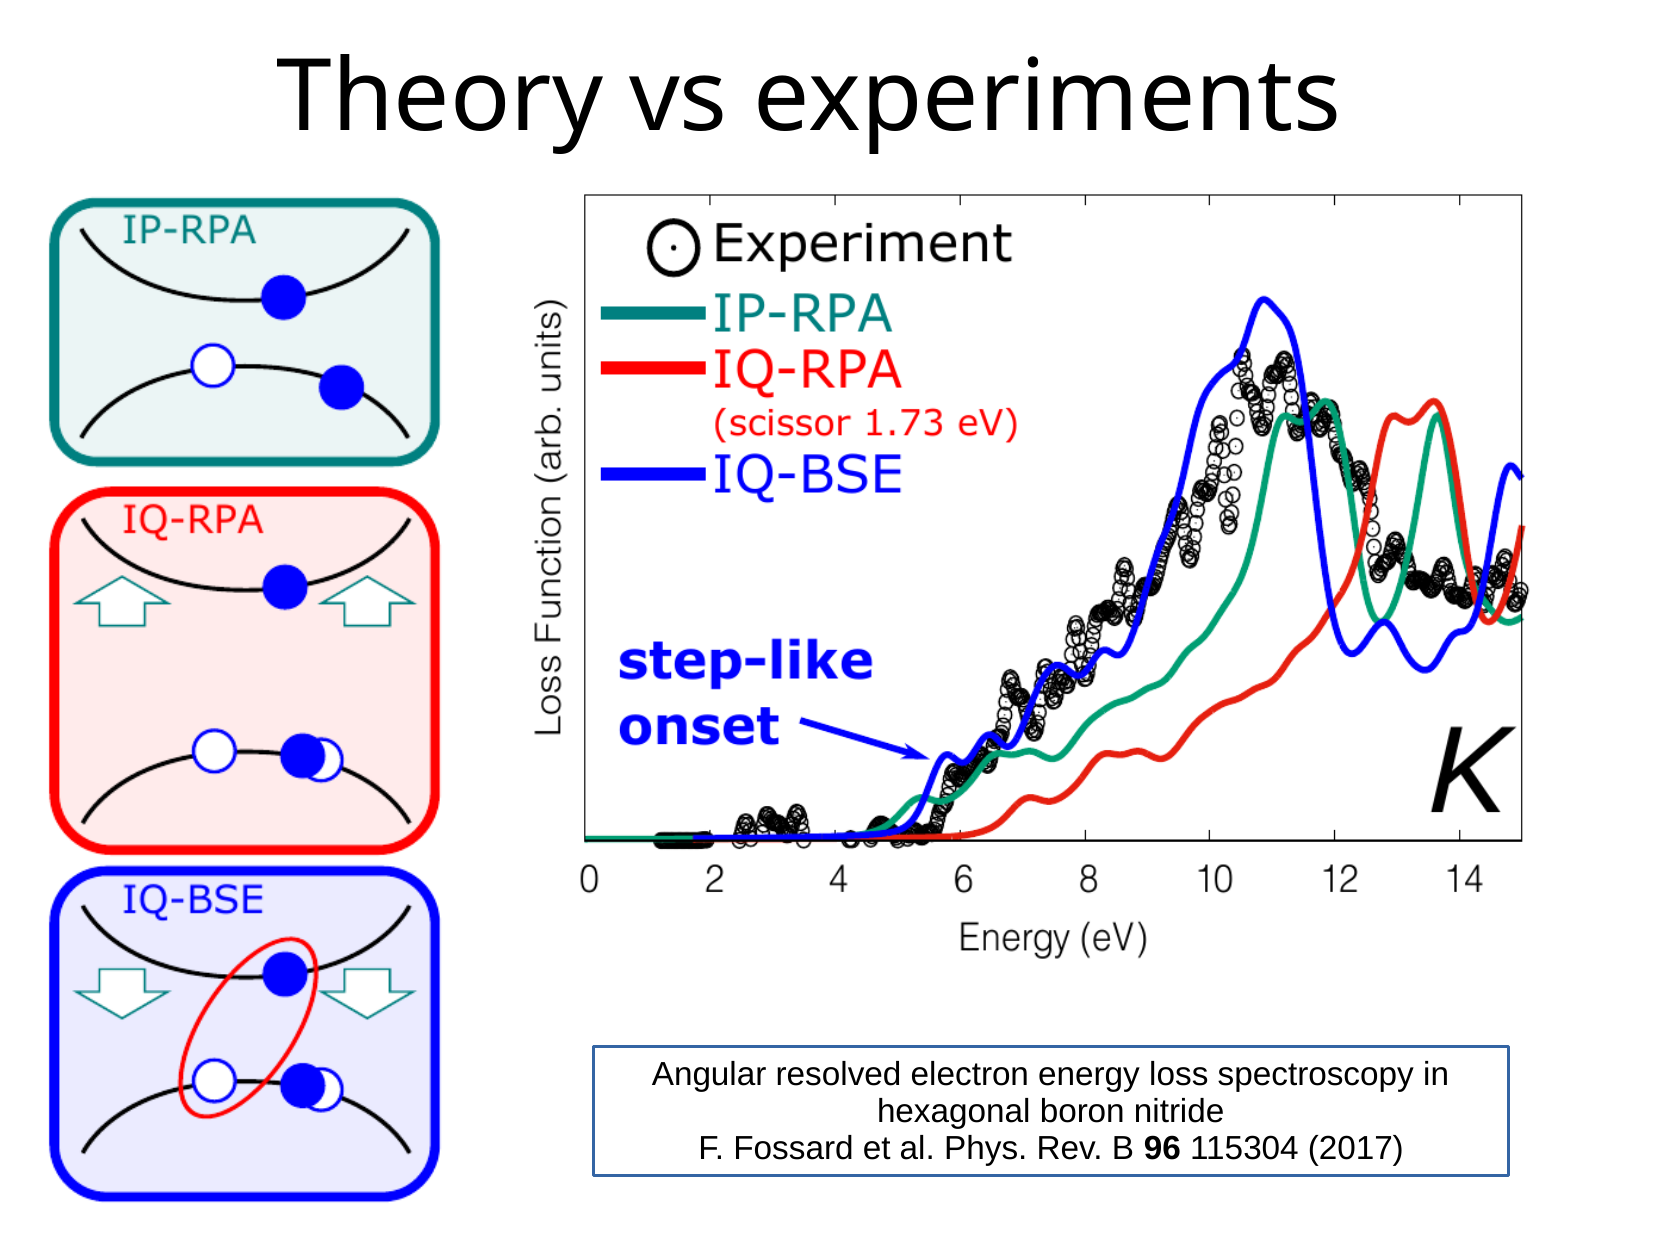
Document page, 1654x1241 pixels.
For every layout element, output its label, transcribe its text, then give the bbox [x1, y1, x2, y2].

picture [533, 179, 1576, 961]
picture [45, 194, 453, 1206]
text_box Angular resolved electron energy loss spectroscopy in hexagonal boron nitride F. Fossard et al. Phys. Rev. B 96 115304 (2017) [593, 1046, 1509, 1176]
text_box Theory vs experiments [179, 30, 1441, 153]
